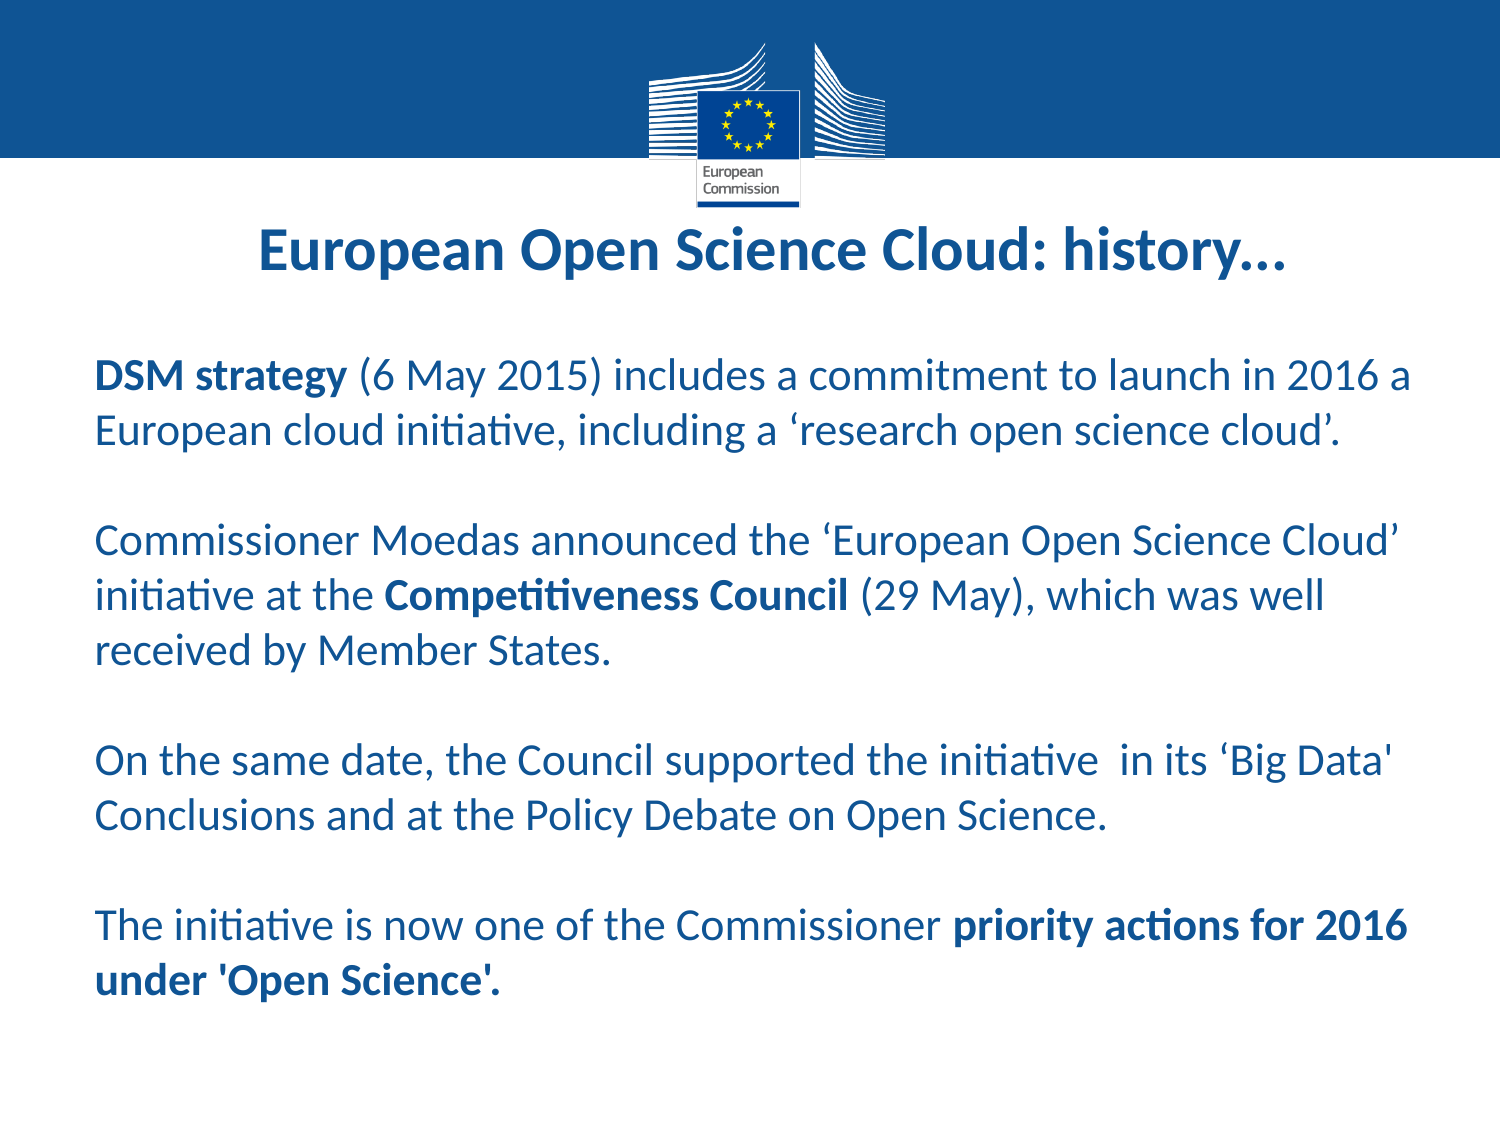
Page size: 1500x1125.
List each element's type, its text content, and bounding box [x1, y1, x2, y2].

picture [649, 42, 885, 200]
title European Open Science Cloud: history... [25, 200, 1464, 320]
list DSM strategy (6 May 2015) includes a commitment to launch in 2016 a European cloud initiative, including a ‘research open science cloud’. Commissioner Moedas announced the ‘European Open Science Cloud’ initiative at the Competitiveness Council (29 May), which was well received by Member States. On the same date, the Council supported the initiative in its ‘Big Data' Conclusions and at the Policy Debate on Open Science. The initiative is now one of the Commissioner priority actions for 2016 under 'Open Science'. [23, 337, 1477, 1063]
